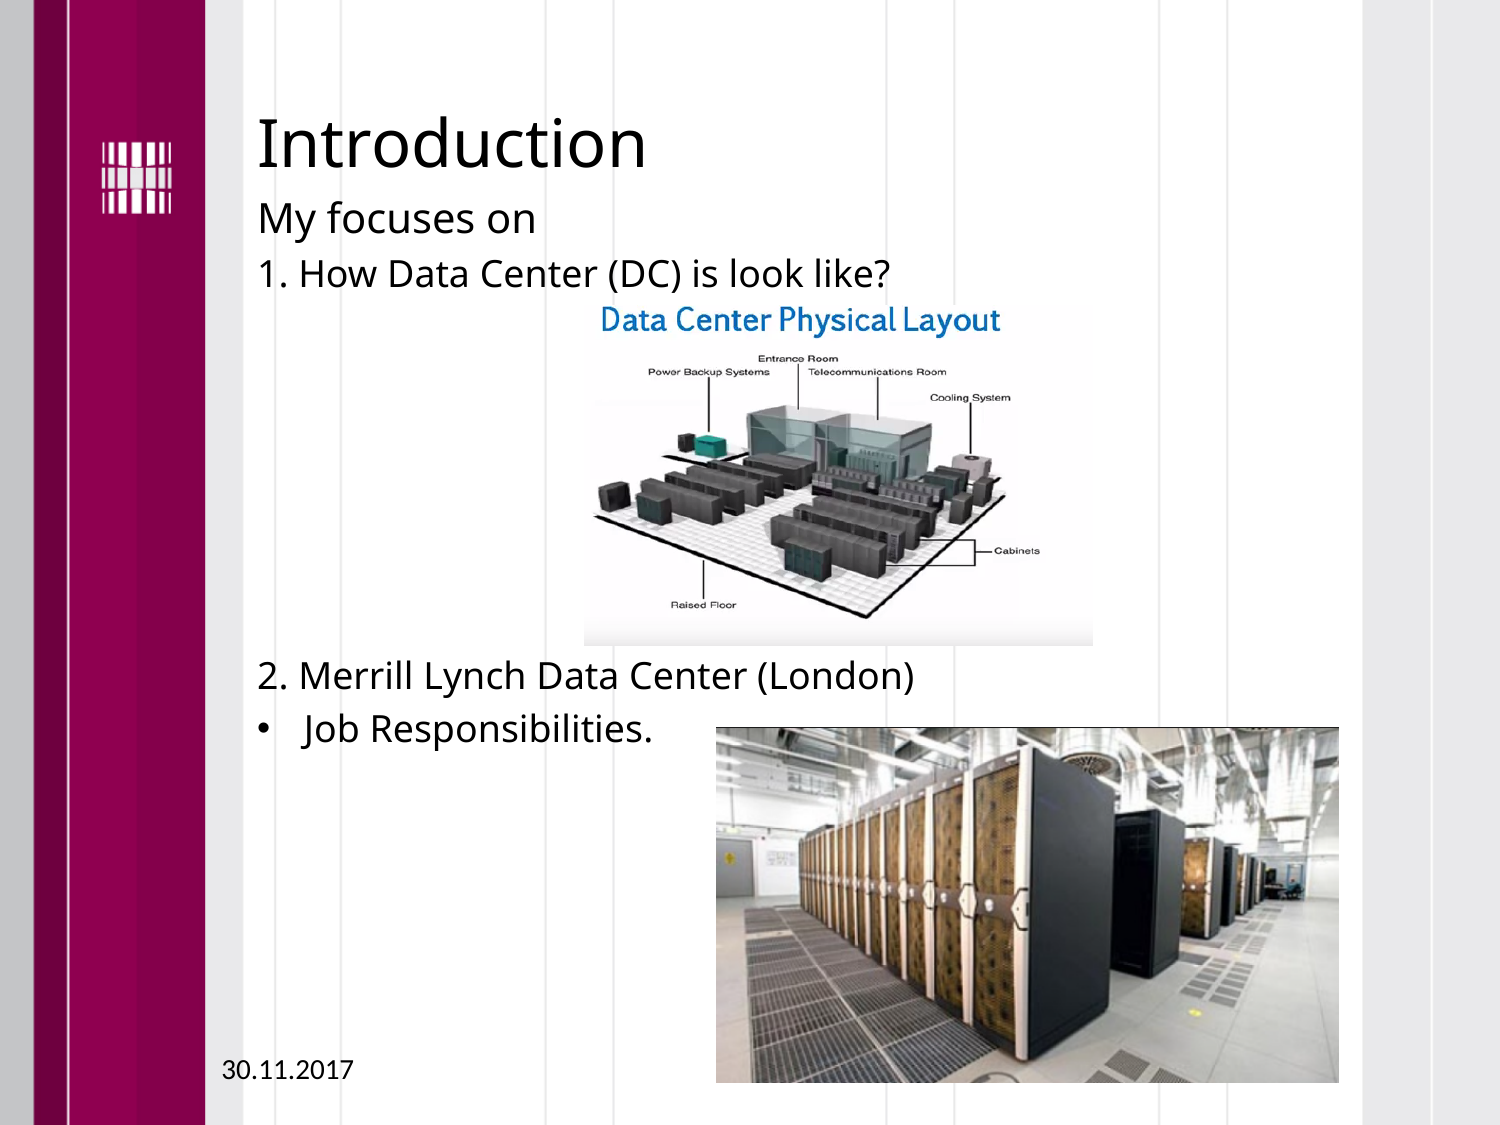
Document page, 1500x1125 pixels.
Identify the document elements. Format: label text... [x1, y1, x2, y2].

slide_number 30.11.2017 [206, 1042, 557, 1103]
title Introduction [242, 75, 1297, 184]
list My focuses on 1. How Data Center (DC) is look like? 2. Merrill Lynch Data Center (London) Job Responsibilities. [242, 184, 1471, 1083]
picture [0, 0, 1500, 1125]
